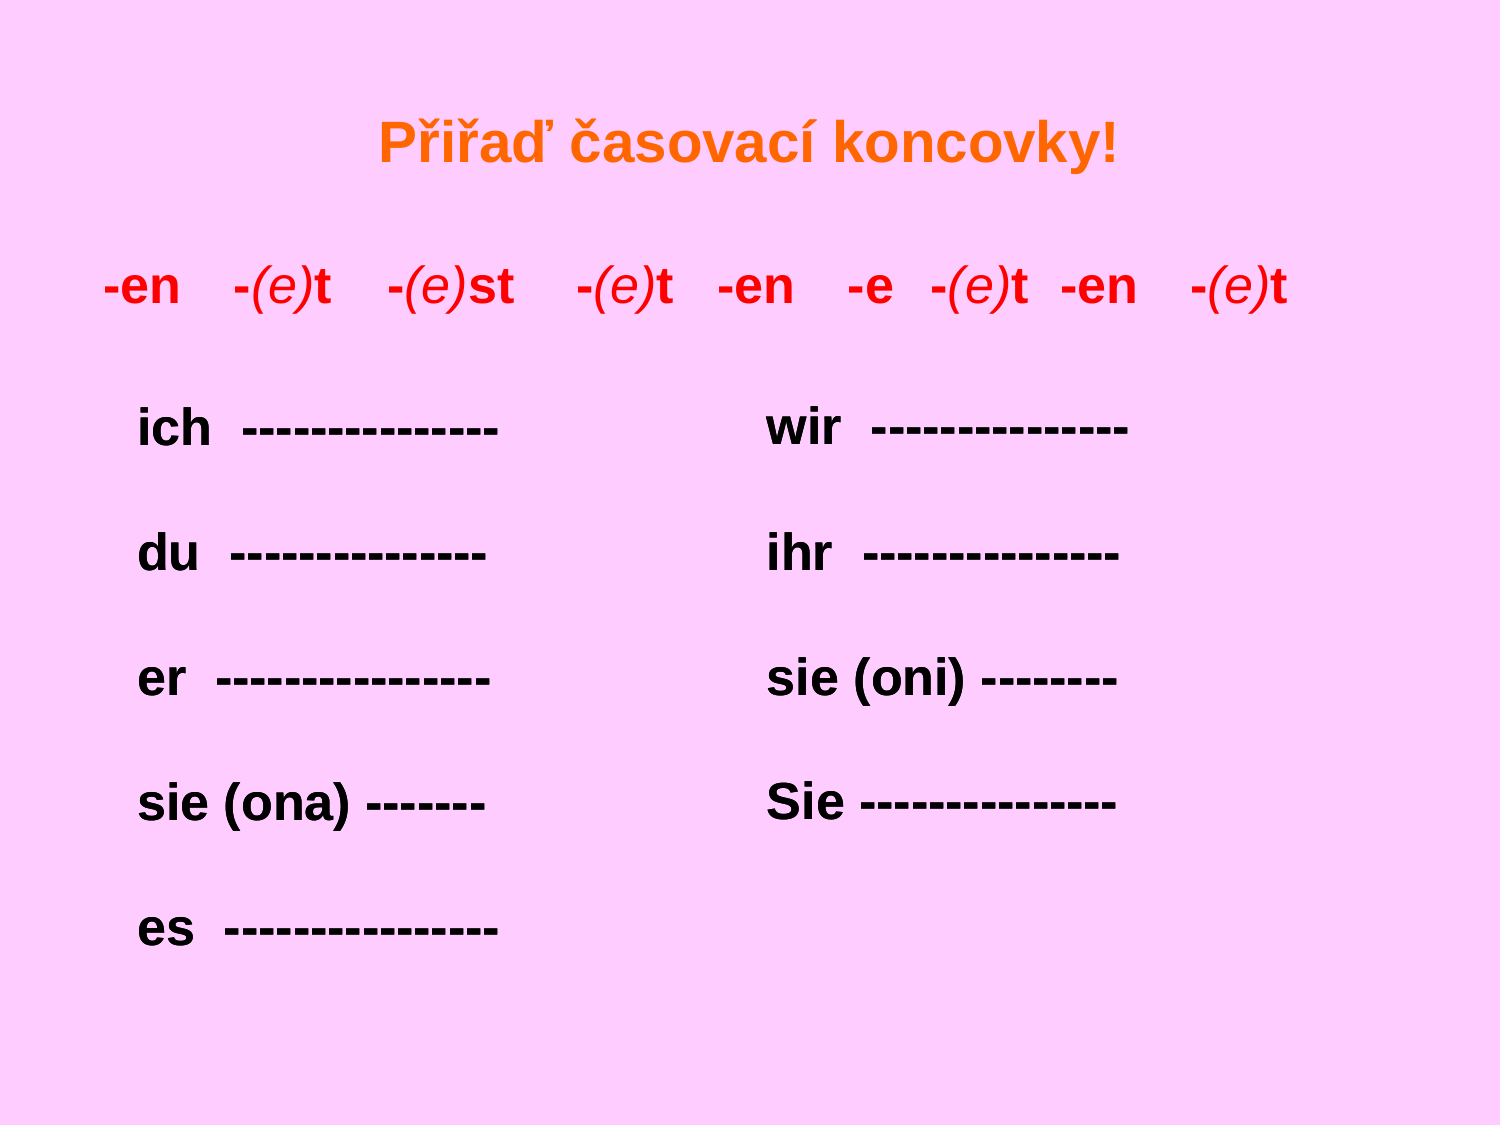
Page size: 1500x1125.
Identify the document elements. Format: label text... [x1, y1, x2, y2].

text_box -(e)t [561, 243, 689, 322]
text_box -(e)t [1175, 243, 1305, 322]
text_box -en [88, 243, 197, 322]
text_box -en [1045, 243, 1154, 322]
text_box -e [832, 243, 909, 322]
title Přiřaď časovací koncovky! [75, 45, 1426, 233]
text_box -(e)t [219, 243, 347, 322]
text_box ich --------------- du --------------- er ---------------- sie (ona) ------- es ---------------- [122, 385, 516, 964]
text_box -en [702, 243, 811, 322]
text_box wir --------------- ihr --------------- sie (oni) -------- Sie --------------- [752, 385, 1145, 839]
text_box -(e)st [372, 243, 530, 322]
text_box -(e)t [915, 243, 1044, 322]
